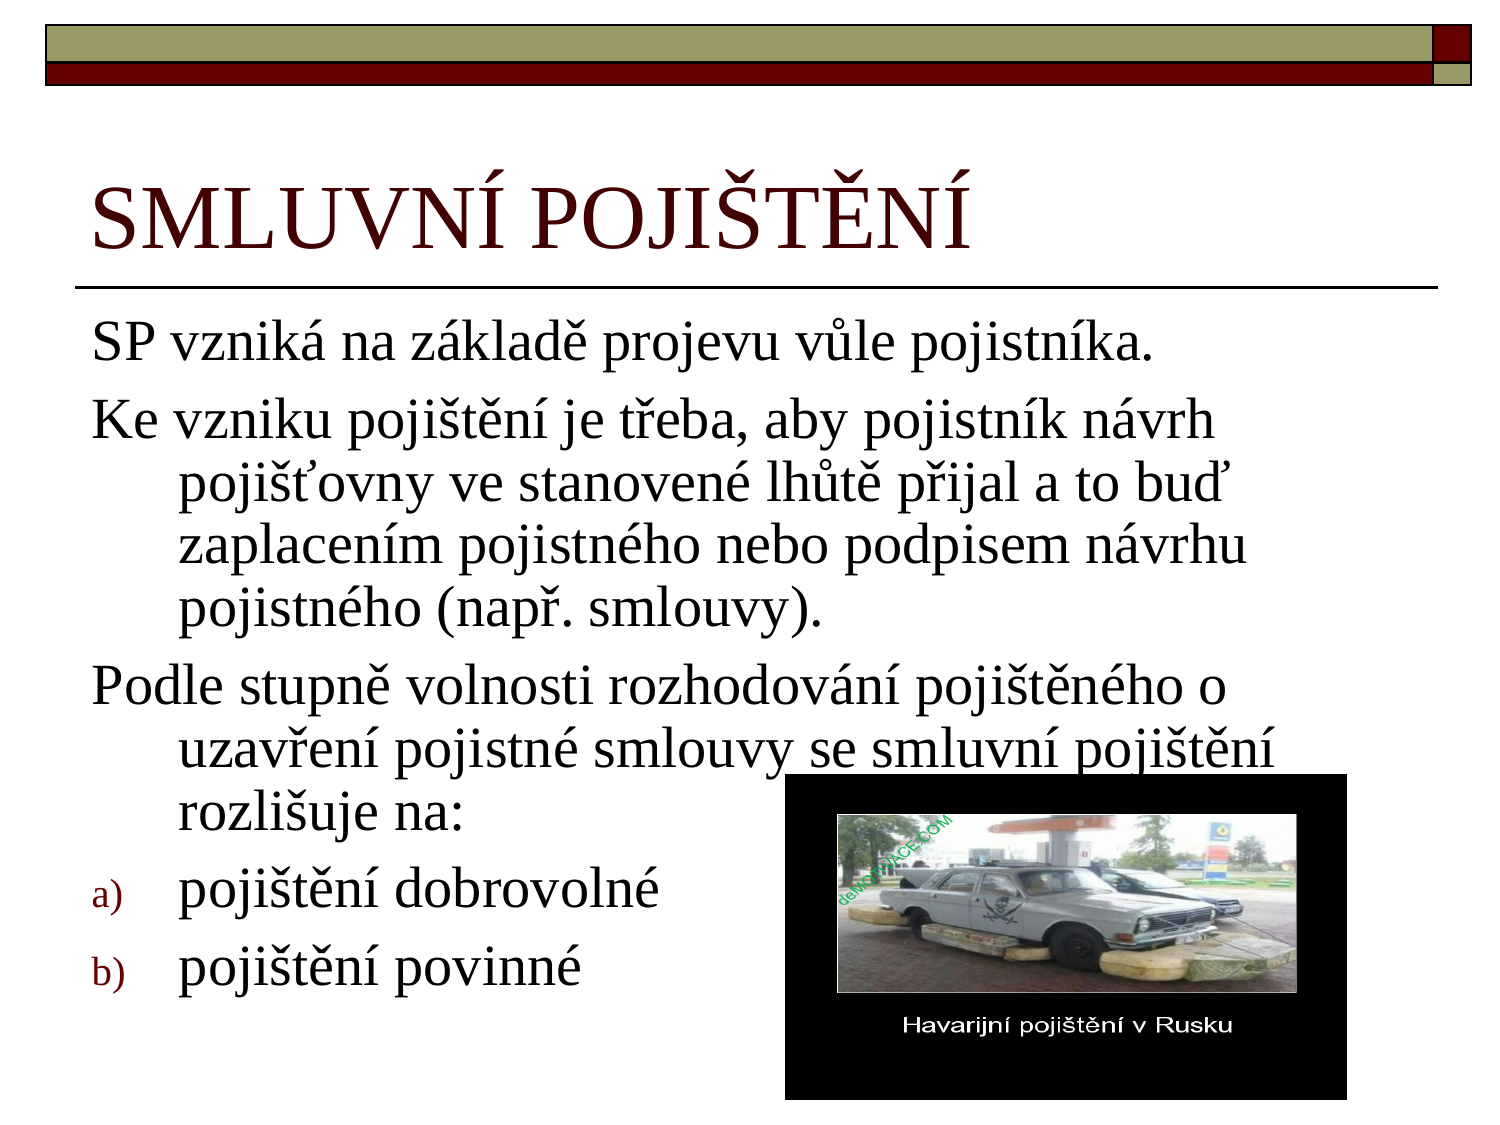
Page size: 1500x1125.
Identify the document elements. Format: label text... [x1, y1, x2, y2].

list SP vzniká na základě projevu vůle pojistníka. Ke vzniku pojištění je třeba, aby pojistník návrh pojišťovny ve stanovené lhůtě přijal a to buď zaplacením pojistného nebo podpisem návrhu pojistného (např. smlouvy). Podle stupně volnosti rozhodování pojištěného o uzavření pojistné smlouvy se smluvní pojištění rozlišuje na: pojištění dobrovolné pojištění povinné [76, 302, 1427, 1009]
title SMLUVNÍ POJIŠTĚNÍ [75, 87, 1426, 275]
picture [785, 774, 1347, 1100]
